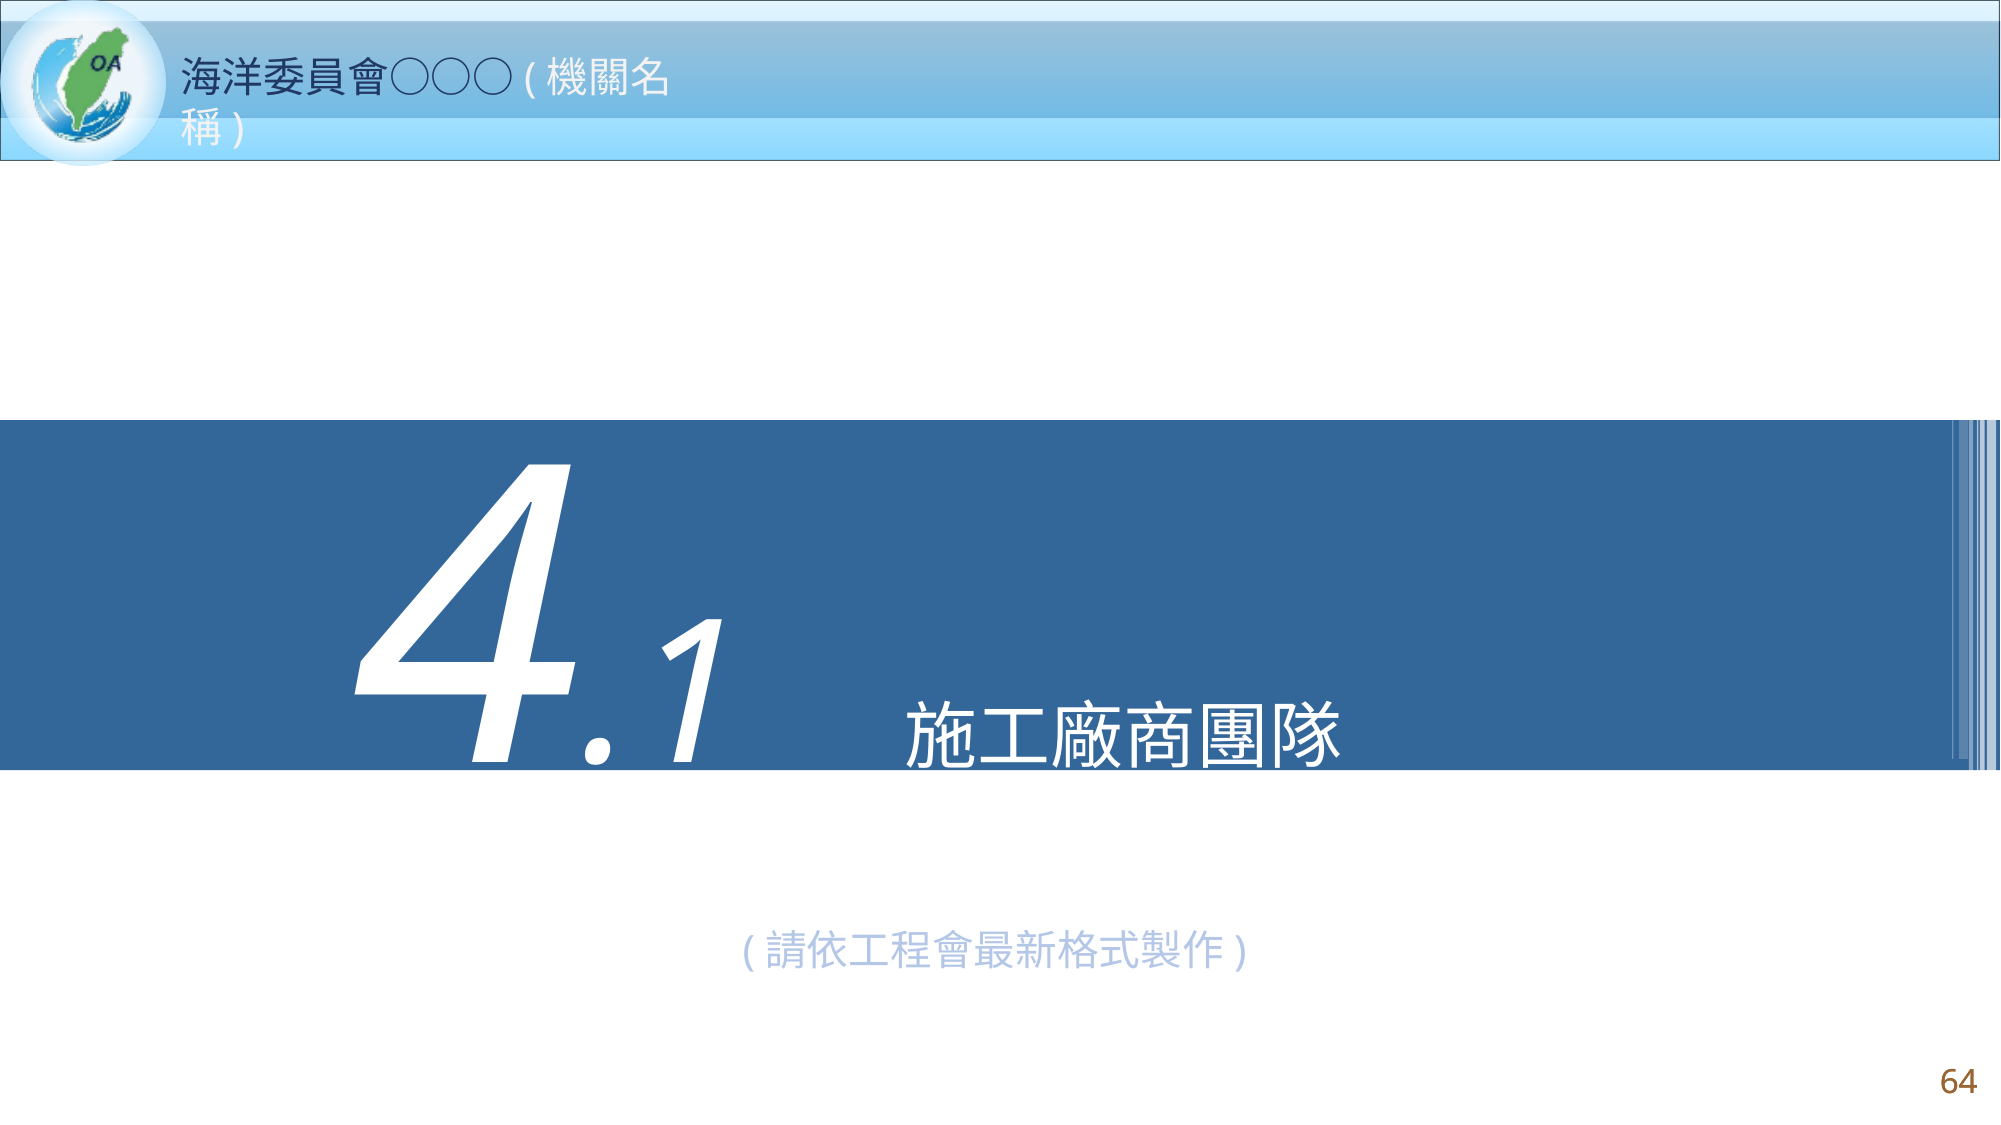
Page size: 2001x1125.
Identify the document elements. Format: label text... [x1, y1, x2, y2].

text_box [0, 420, 337, 771]
picture [0, 0, 166, 166]
text_box 4.1 [337, 338, 869, 786]
text_box [869, 417, 2000, 771]
text_box 施工廠商團隊 [889, 571, 2000, 897]
text_box (請依工程會最新格式製作) [0, 786, 2000, 1112]
